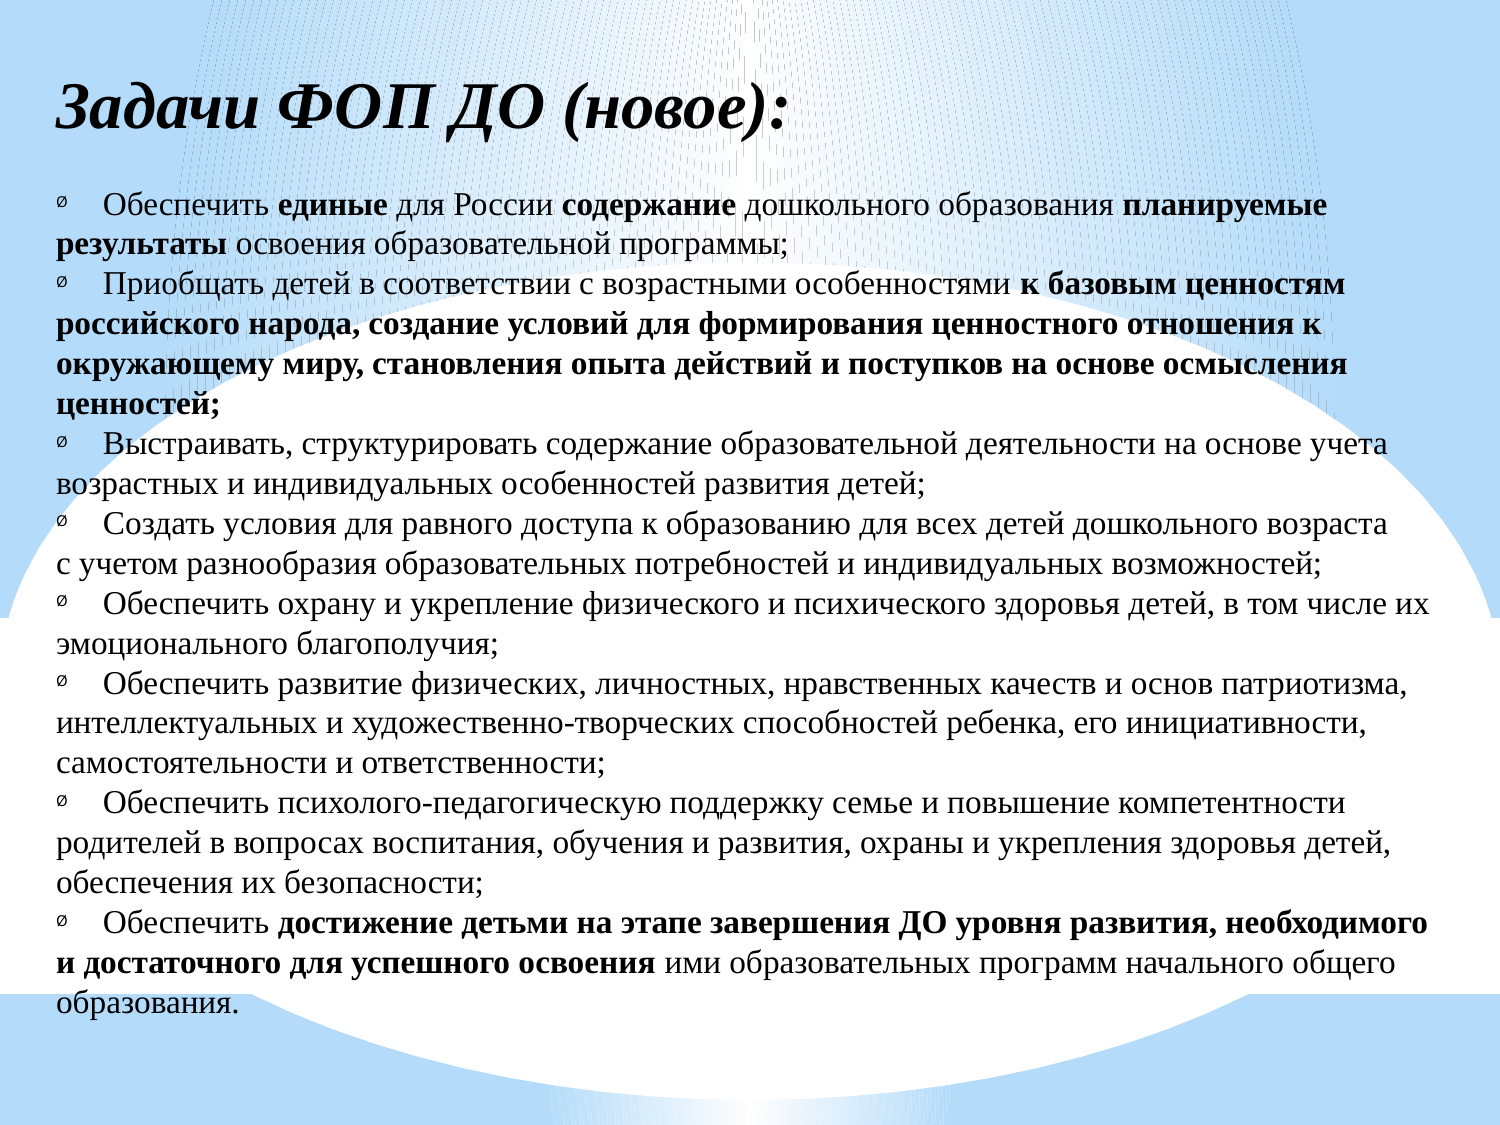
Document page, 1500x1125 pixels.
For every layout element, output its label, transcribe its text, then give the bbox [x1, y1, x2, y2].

text_box Задачи ФОП ДО (новое): Обеспечить единые для России содержание дошкольного образования планируемые результаты освоения образовательной программы; Приобщать детей в соответствии с возрастными особенностями к базовым ценностям российского народа, создание условий для формирования ценностного отношения к окружающему миру, становления опыта действий и поступков на основе осмысления ценностей; Выстраивать, структурировать содержание образовательной деятельности на основе учета возрастных и индивидуальных особенностей развития детей; Создать условия для равного доступа к образованию для всех детей дошкольного возраста с учетом разнообразия образовательных потребностей и индивидуальных возможностей; Обеспечить охрану и укрепление физического и психического здоровья детей, в том числе их эмоционального благополучия; Обеспечить развитие физических, личностных, нравственных качеств и основ патриотизма, интеллектуальных и художественно-творческих способностей ребенка, его инициативности, самостоятельности и ответственности; Обеспечить психолого-педагогическую поддержку семье и повышение компетентности родителей в вопросах воспитания, обучения и развития, охраны и укрепления здоровья детей, обеспечения их безопасности; Обеспечить достижение детьми на этапе завершения ДО уровня развития, необходимого и достаточного для успешного освоения ими образовательных программ начального общего образования. [41, 54, 1471, 1028]
